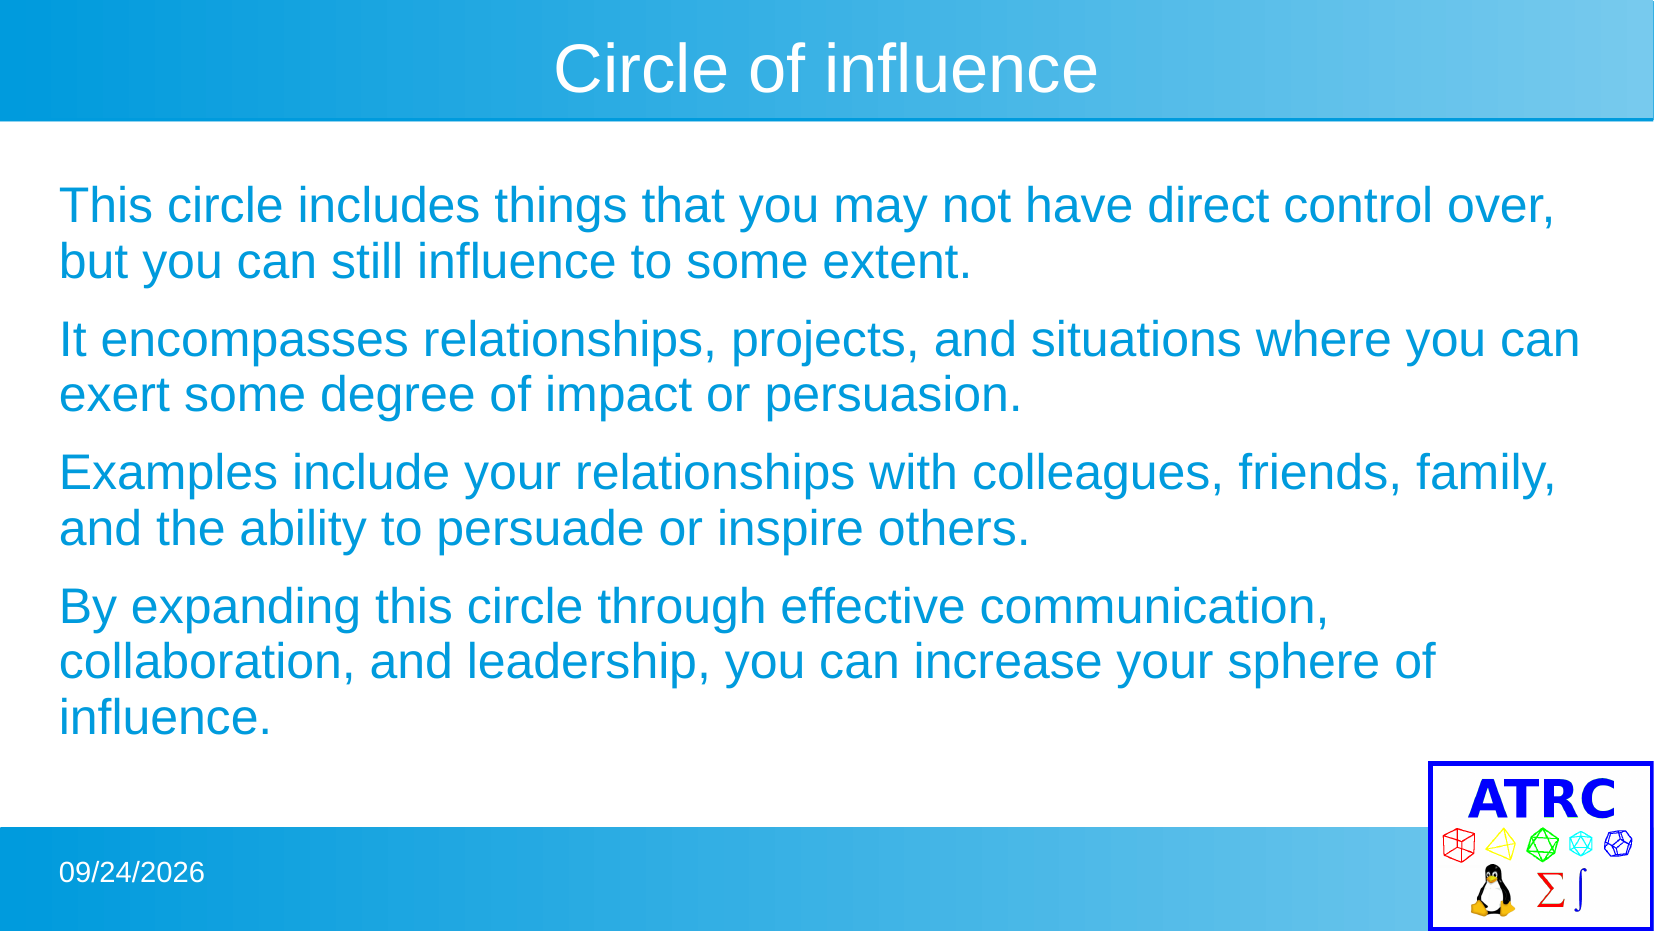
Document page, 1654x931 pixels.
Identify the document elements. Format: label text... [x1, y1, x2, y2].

picture [1428, 761, 1654, 931]
list This circle includes things that you may not have direct control over, but you can still influence to some extent. It encompasses relationships, projects, and situations where you can exert some degree of impact or persuasion. Examples include your relationships with colleagues, friends, family, and the ability to persuade or inspire others. By expanding this circle through effective communication, collaboration, and leadership, you can increase your sphere of influence. [59, 177, 1595, 768]
title Circle of influence [59, 29, 1595, 108]
